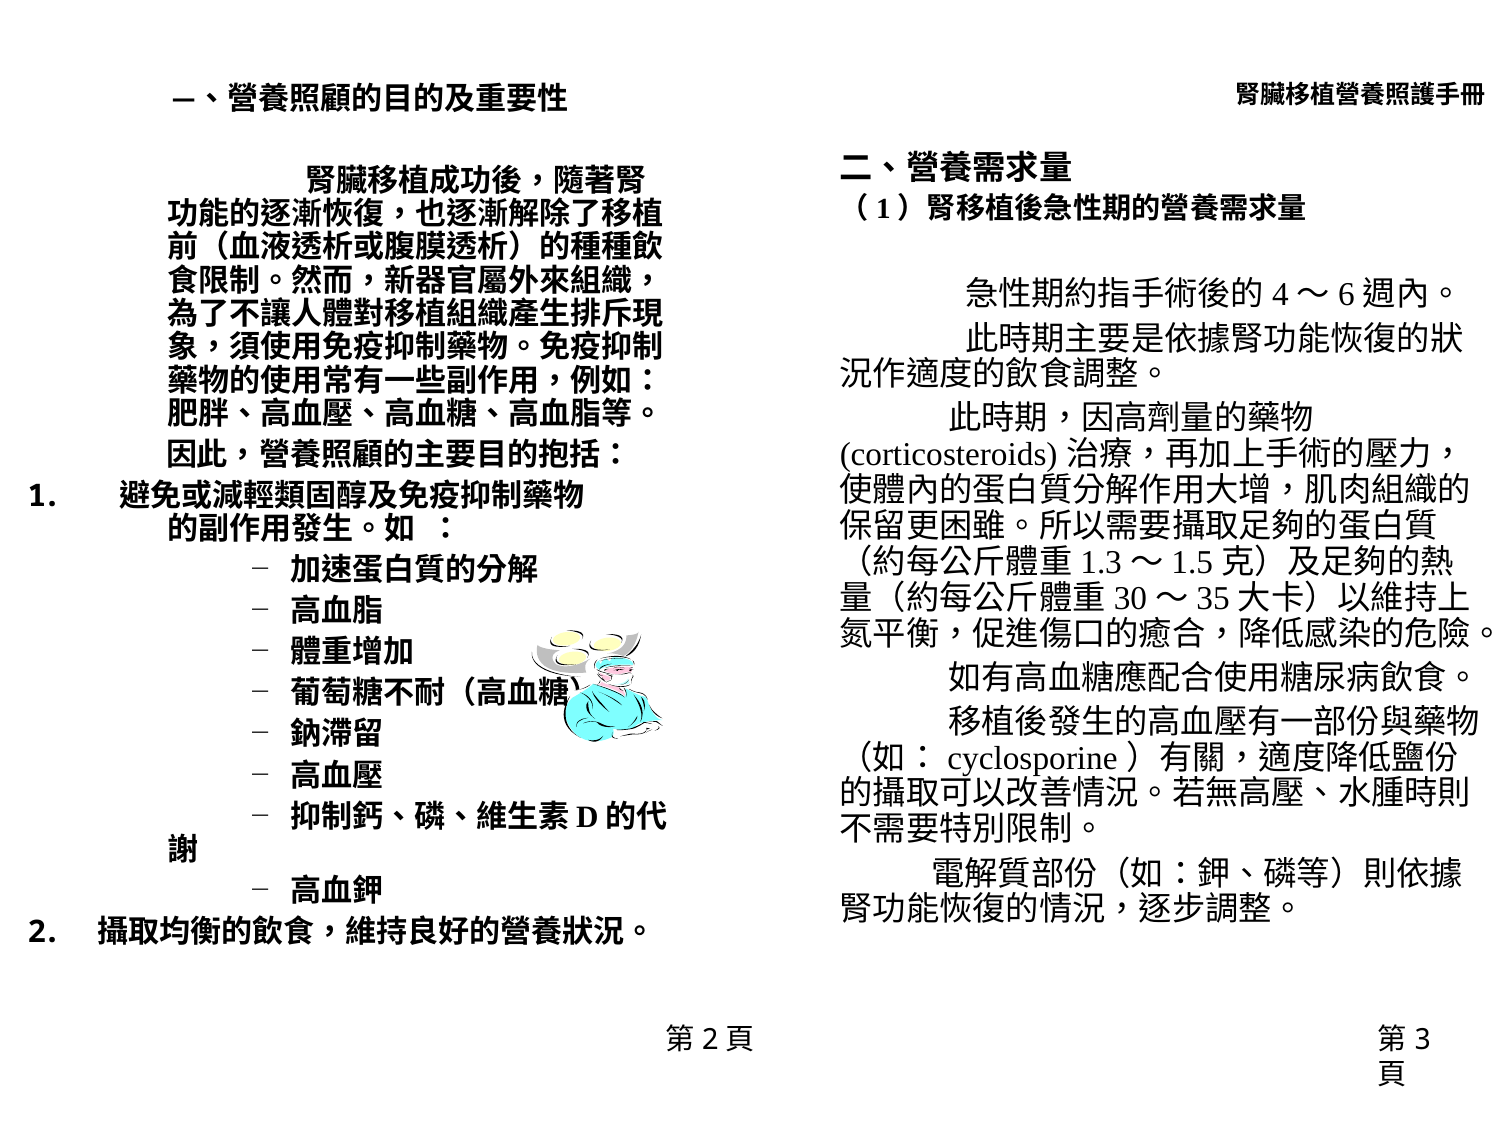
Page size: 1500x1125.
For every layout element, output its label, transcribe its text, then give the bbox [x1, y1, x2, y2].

text_box 第2頁 [650, 1012, 776, 1063]
list 腎臟栘植營養照護手冊 二、營養需求量 （1）腎移植後急性期的營養需求量 急性期約指手術後的4～6週內。 此時期主要是依據腎功能恢復的狀況作適度的飲食調整。 此時期，因高劑量的藥物(corticosteroids)治療，再加上手術的壓力，使體內的蛋白質分解作用大增，肌肉組織的保留更困雖。所以需要攝取足夠的蛋白質（約每公斤體重1.3～1.5克）及足夠的熱量（約每公斤體重30～35大卡）以維持上氮平衡，促進傷口的癒合，降低感染的危險。 如有高血糖應配合使用糖尿病飲食。 移植後發生的高血壓有一部份與藥物（如：cyclosporine）有關，適度降低鹽份的攝取可以改善情況。若無高壓、水腫時則不需要特別限制。 電解質部份（如：鉀、磷等）則依據腎功能恢復的情況，逐步調整。 [825, 75, 1500, 1000]
picture [525, 621, 664, 754]
text_box 第3頁 [1362, 1012, 1476, 1063]
list 一、營養照顧的目的及重要性 腎臟移植成功後，隨著腎功能的逐漸恢復，也逐漸解除了移植前（血液透析或腹膜透析）的種種飲食限制。然而，新器官屬外來組織，為了不讓人體對移植組織產生排斥現象，須使用免疫抑制藥物。免疫抑制藥物的使用常有一些副作用，例如：肥胖、高血壓、高血糖、高血脂等。 因此，營養照顧的主要目的抱括： 避免或減輕類固醇及免疫抑制藥物 的副作用發生。如 ： ╴加速蛋白質的分解 ╴高血脂 ╴體重增加 ╴葡萄糖不耐（高血糖） ╴鈉滯留 ╴高血壓 ╴抑制鈣、磷、維生素D的代謝 ╴高血鉀 攝取均衡的飲食，維持良好的營養狀況。 [12, 75, 688, 1000]
